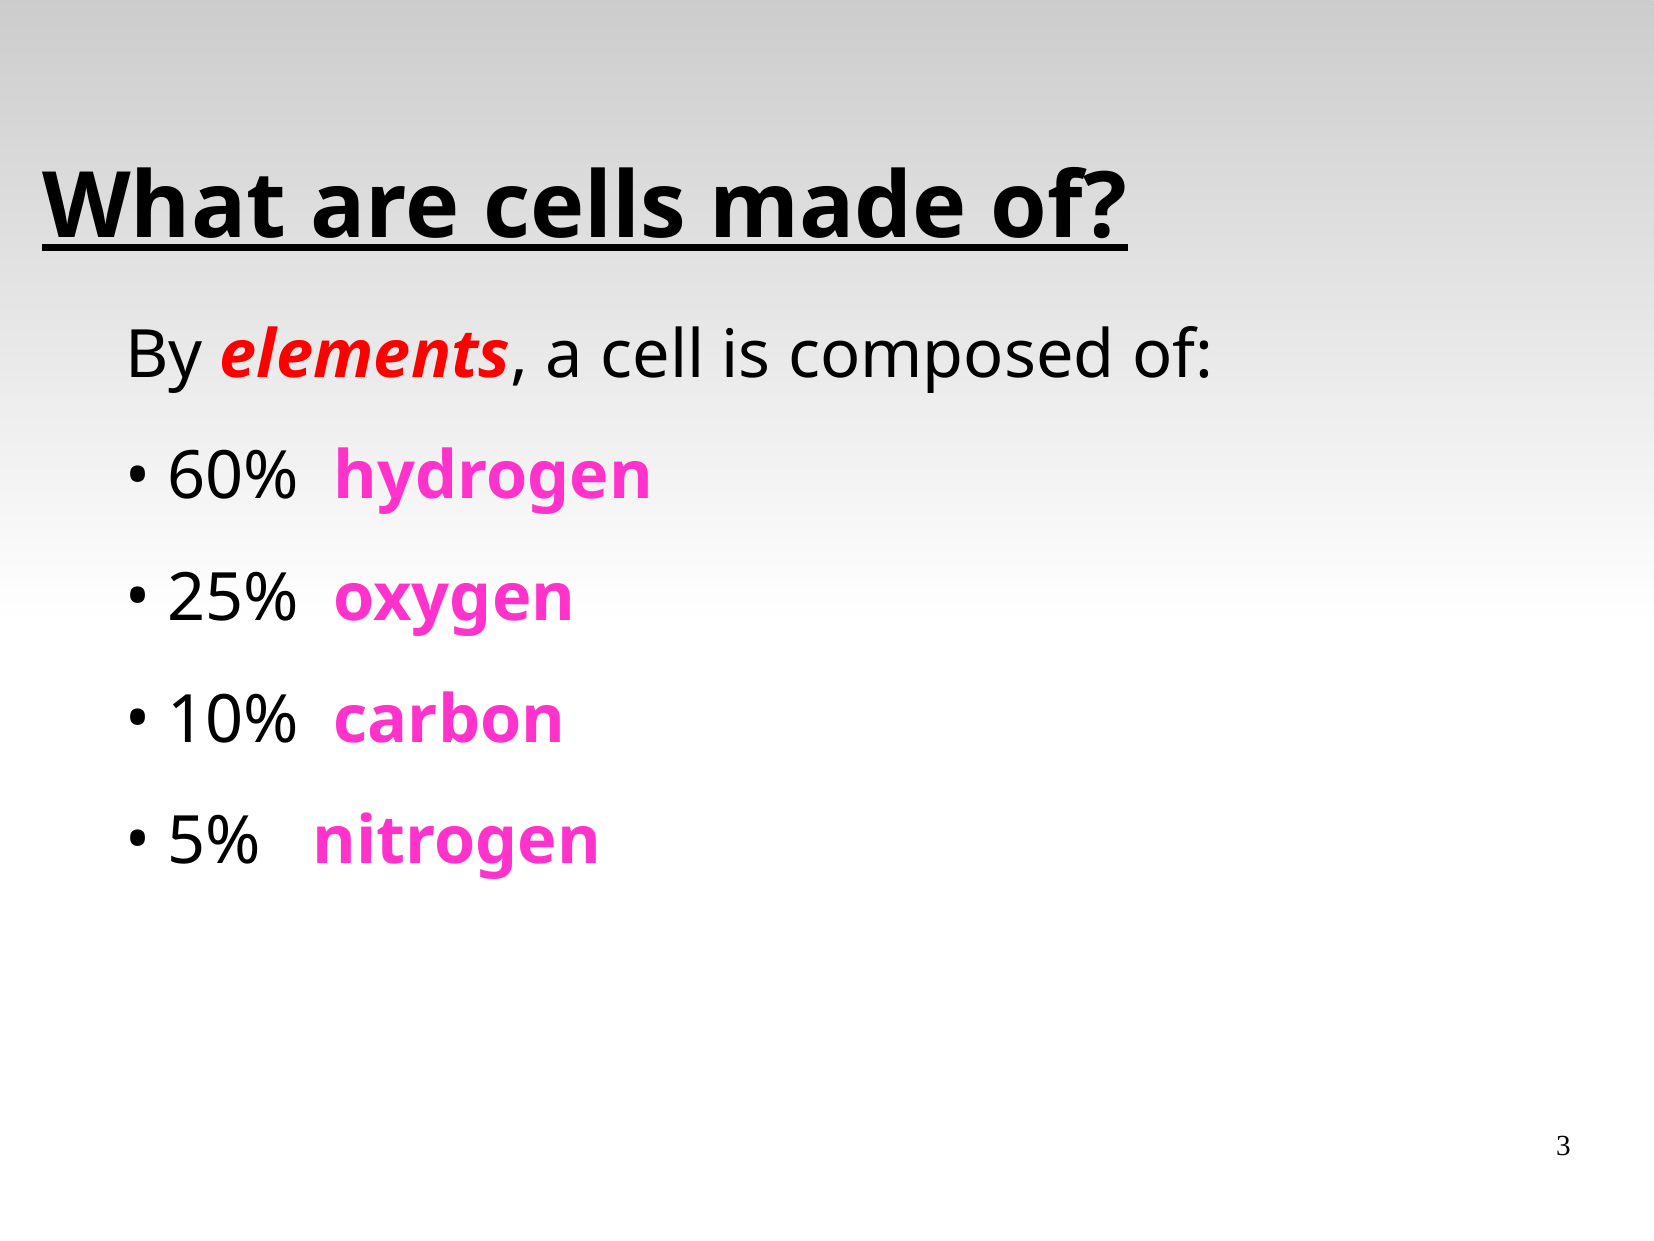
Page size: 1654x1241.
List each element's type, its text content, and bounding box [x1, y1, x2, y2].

text_box By elements, a cell is composed of: 60% hydrogen 25% oxygen 10% carbon 5% nitrogen [110, 303, 1654, 885]
text_box What are cells made of? [27, 137, 1544, 264]
